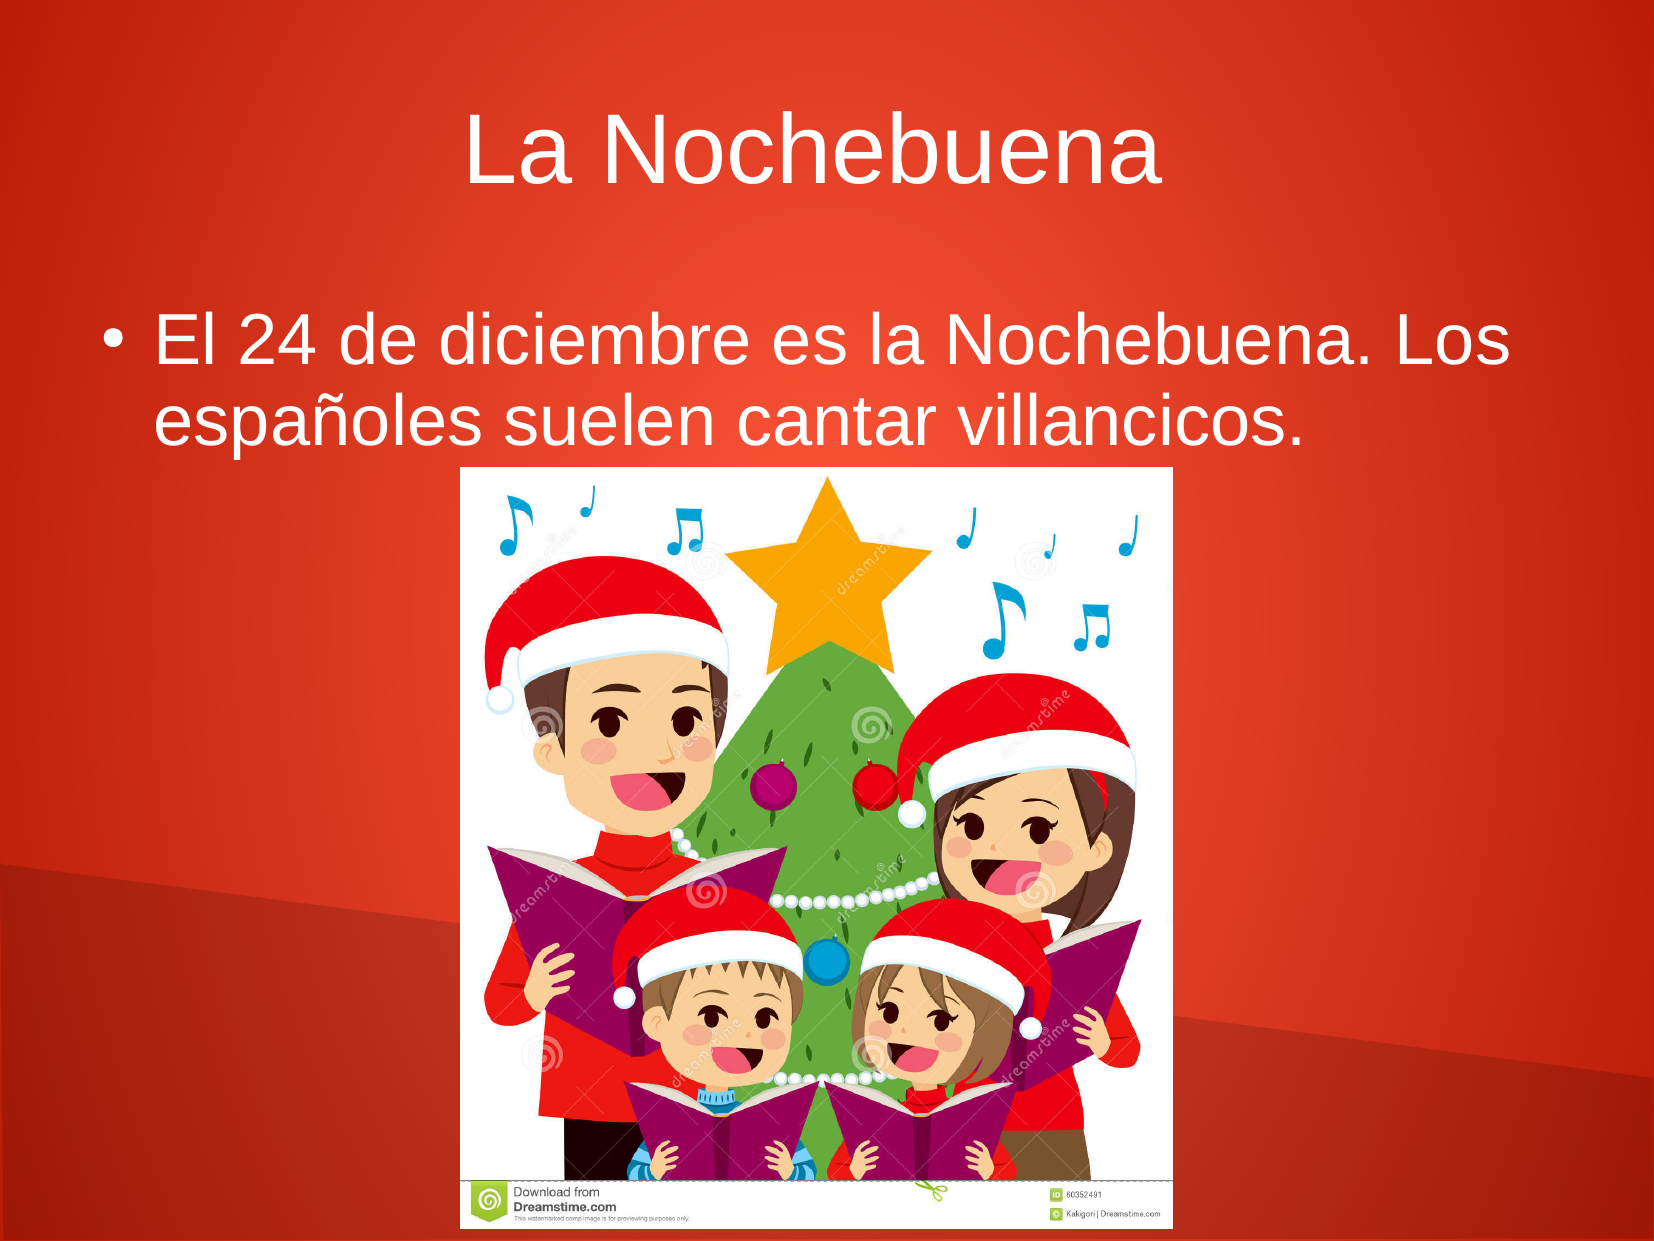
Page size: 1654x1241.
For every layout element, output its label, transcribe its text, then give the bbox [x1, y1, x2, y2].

title La Nochebuena [82, 47, 1571, 252]
picture [460, 467, 1173, 1229]
list El 24 de diciembre es la Nochebuena. Los españoles suelen cantar villancicos. [82, 299, 1571, 1019]
